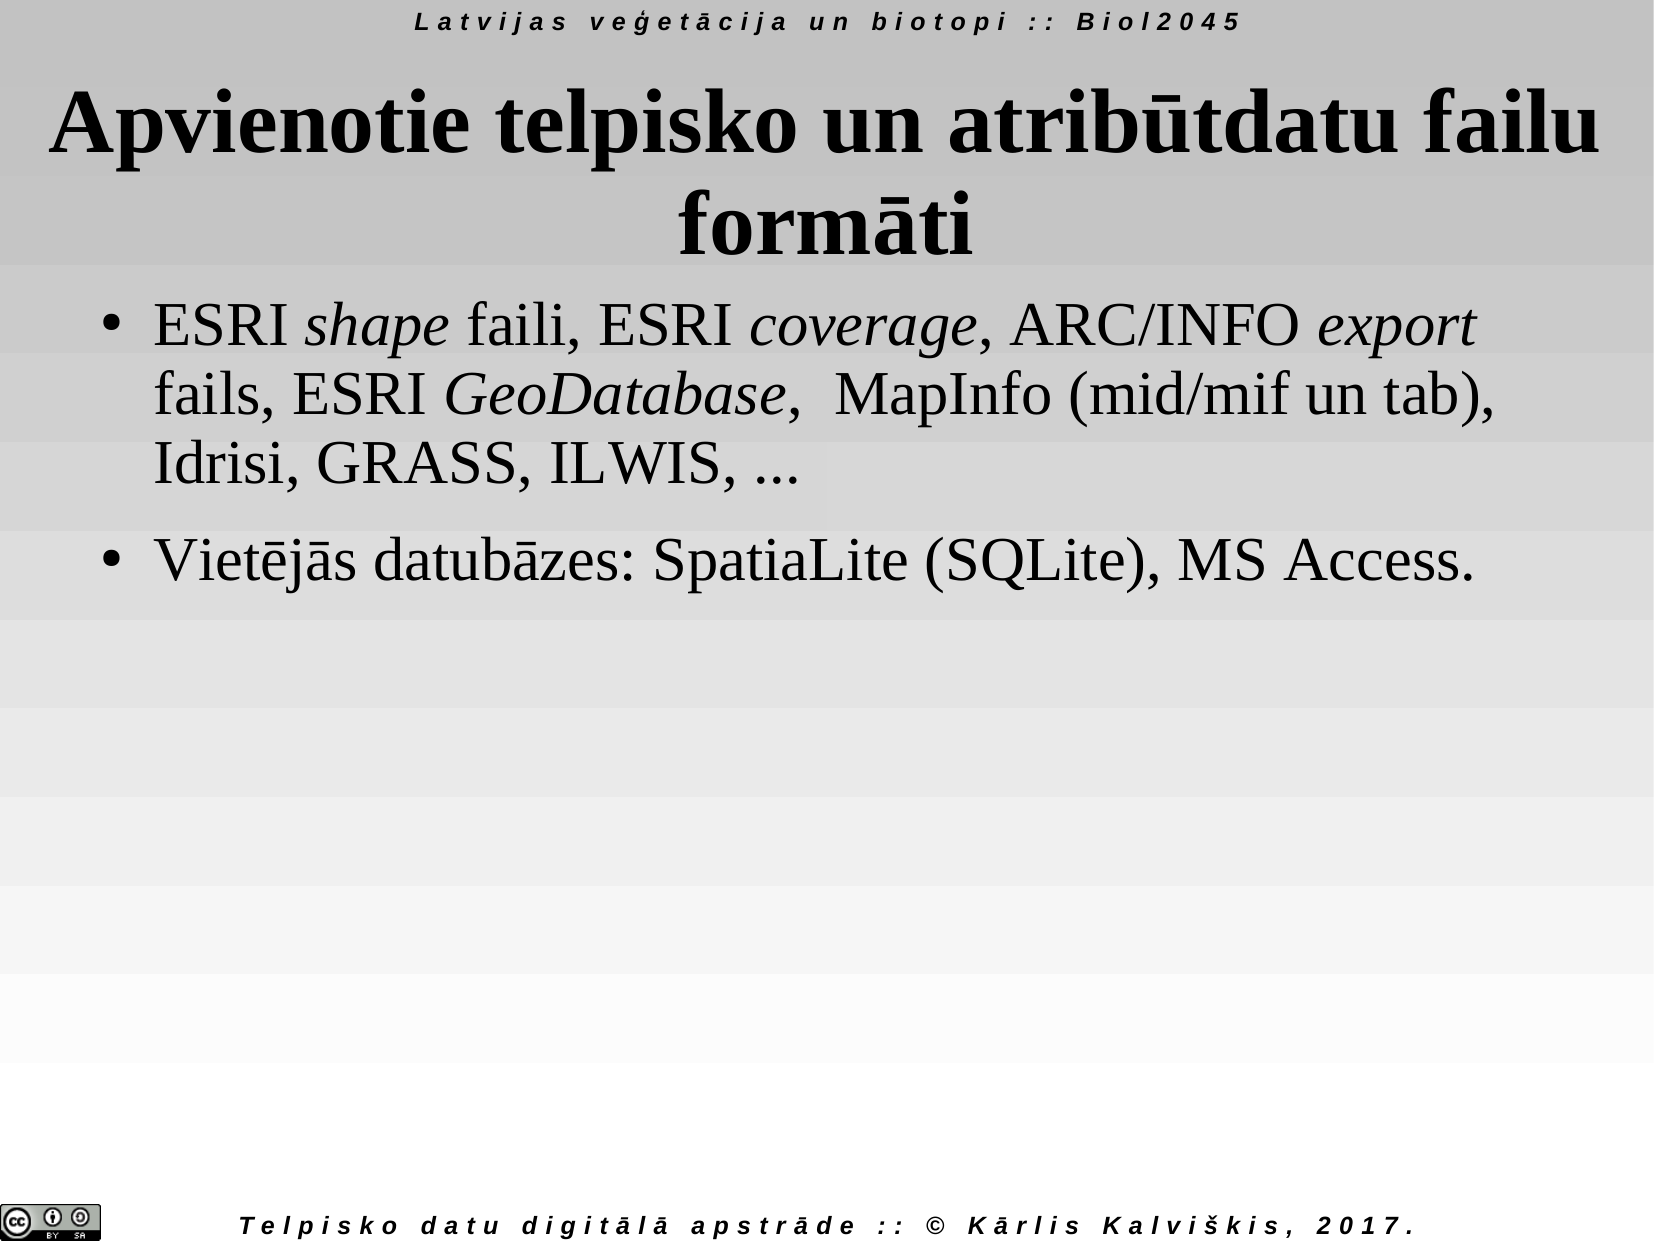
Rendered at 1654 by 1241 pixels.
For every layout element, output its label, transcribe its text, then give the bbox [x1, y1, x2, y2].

list ESRI shape faili, ESRI coverage, ARC/INFO export fails, ESRI GeoDatabase, MapInfo (mid/mif un tab), Idrisi, GRASS, ILWIS, ... Vietējās datubāzes: SpatiaLite (SQLite), MS Access. [82, 289, 1571, 1098]
title Apvienotie telpisko un atribūtdatu failu formāti [29, 49, 1625, 296]
picture [0, 0, 1654, 1241]
